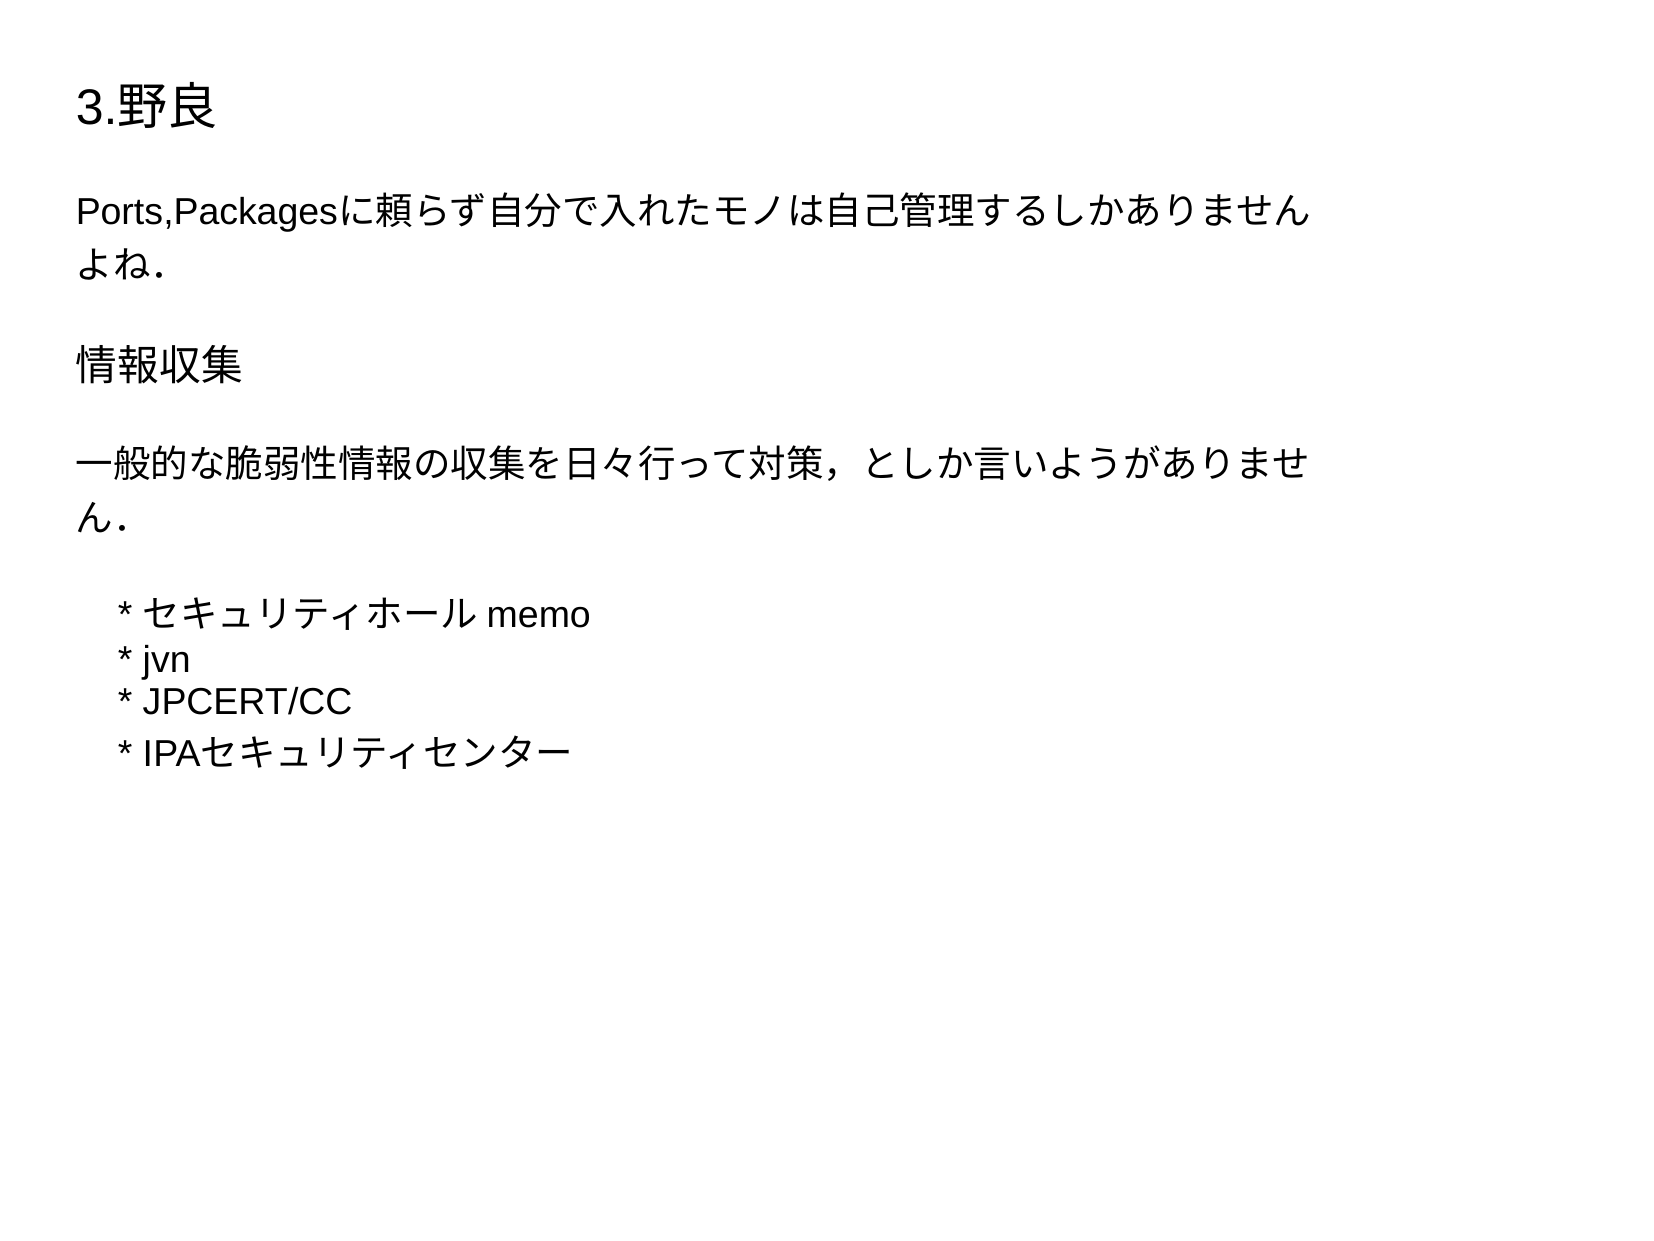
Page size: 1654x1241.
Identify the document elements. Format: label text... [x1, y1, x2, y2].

text_box 3.野良 Ports,Packagesに頼らず自分で入れたモノは自己管理するしかありませんよね． 情報収集 一般的な脆弱性情報の収集を日々行って対策，としか言いようがありません． * セキュリティホール memo * jvn * JPCERT/CC * IPAセキュリティセンター [61, 59, 1359, 570]
